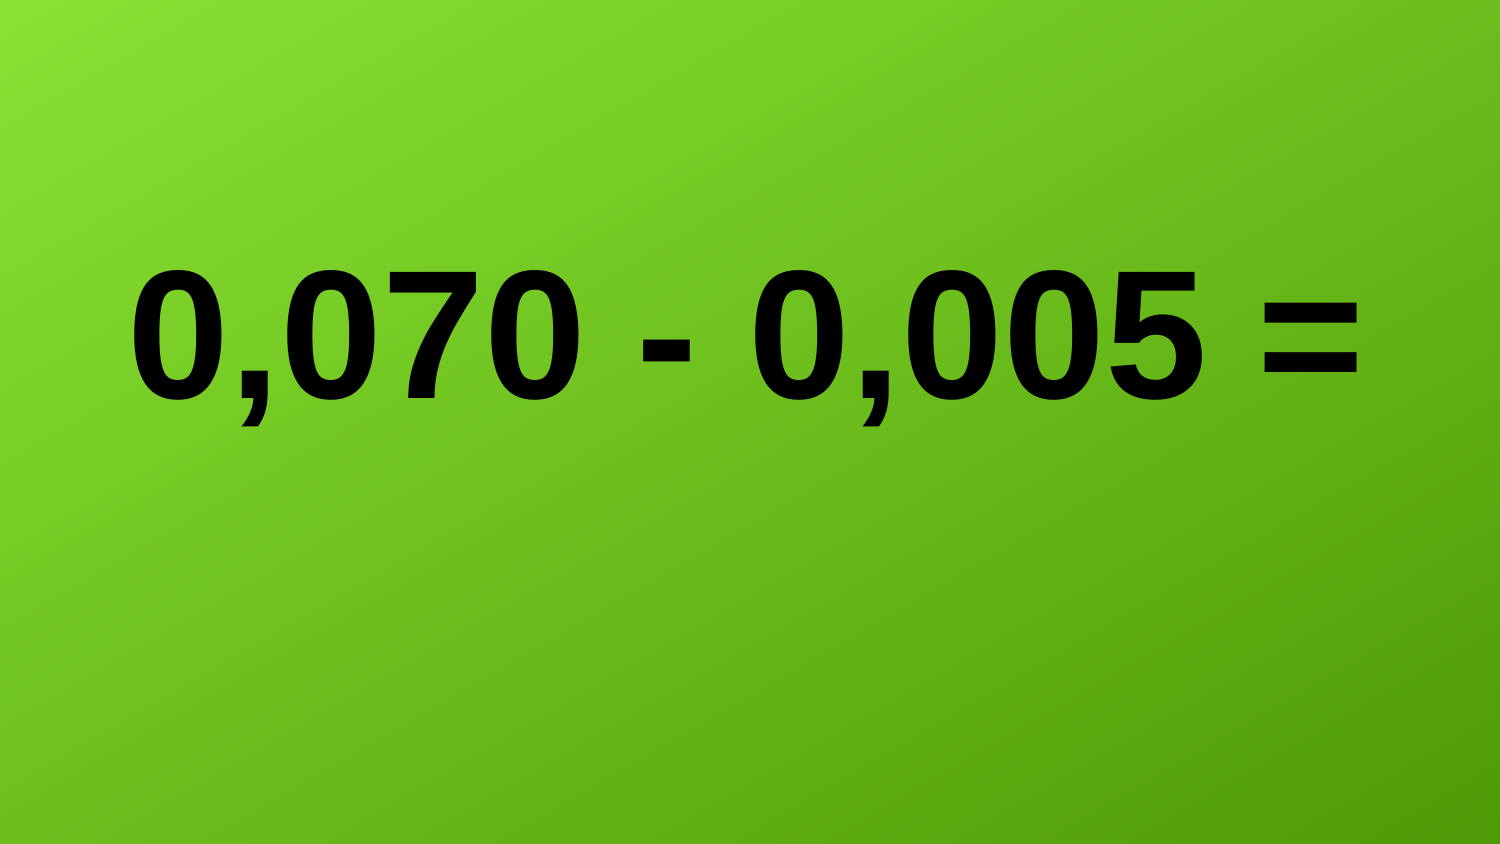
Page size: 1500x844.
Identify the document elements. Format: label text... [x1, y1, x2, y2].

title 0,070 - 0,005 = [112, 259, 1388, 450]
